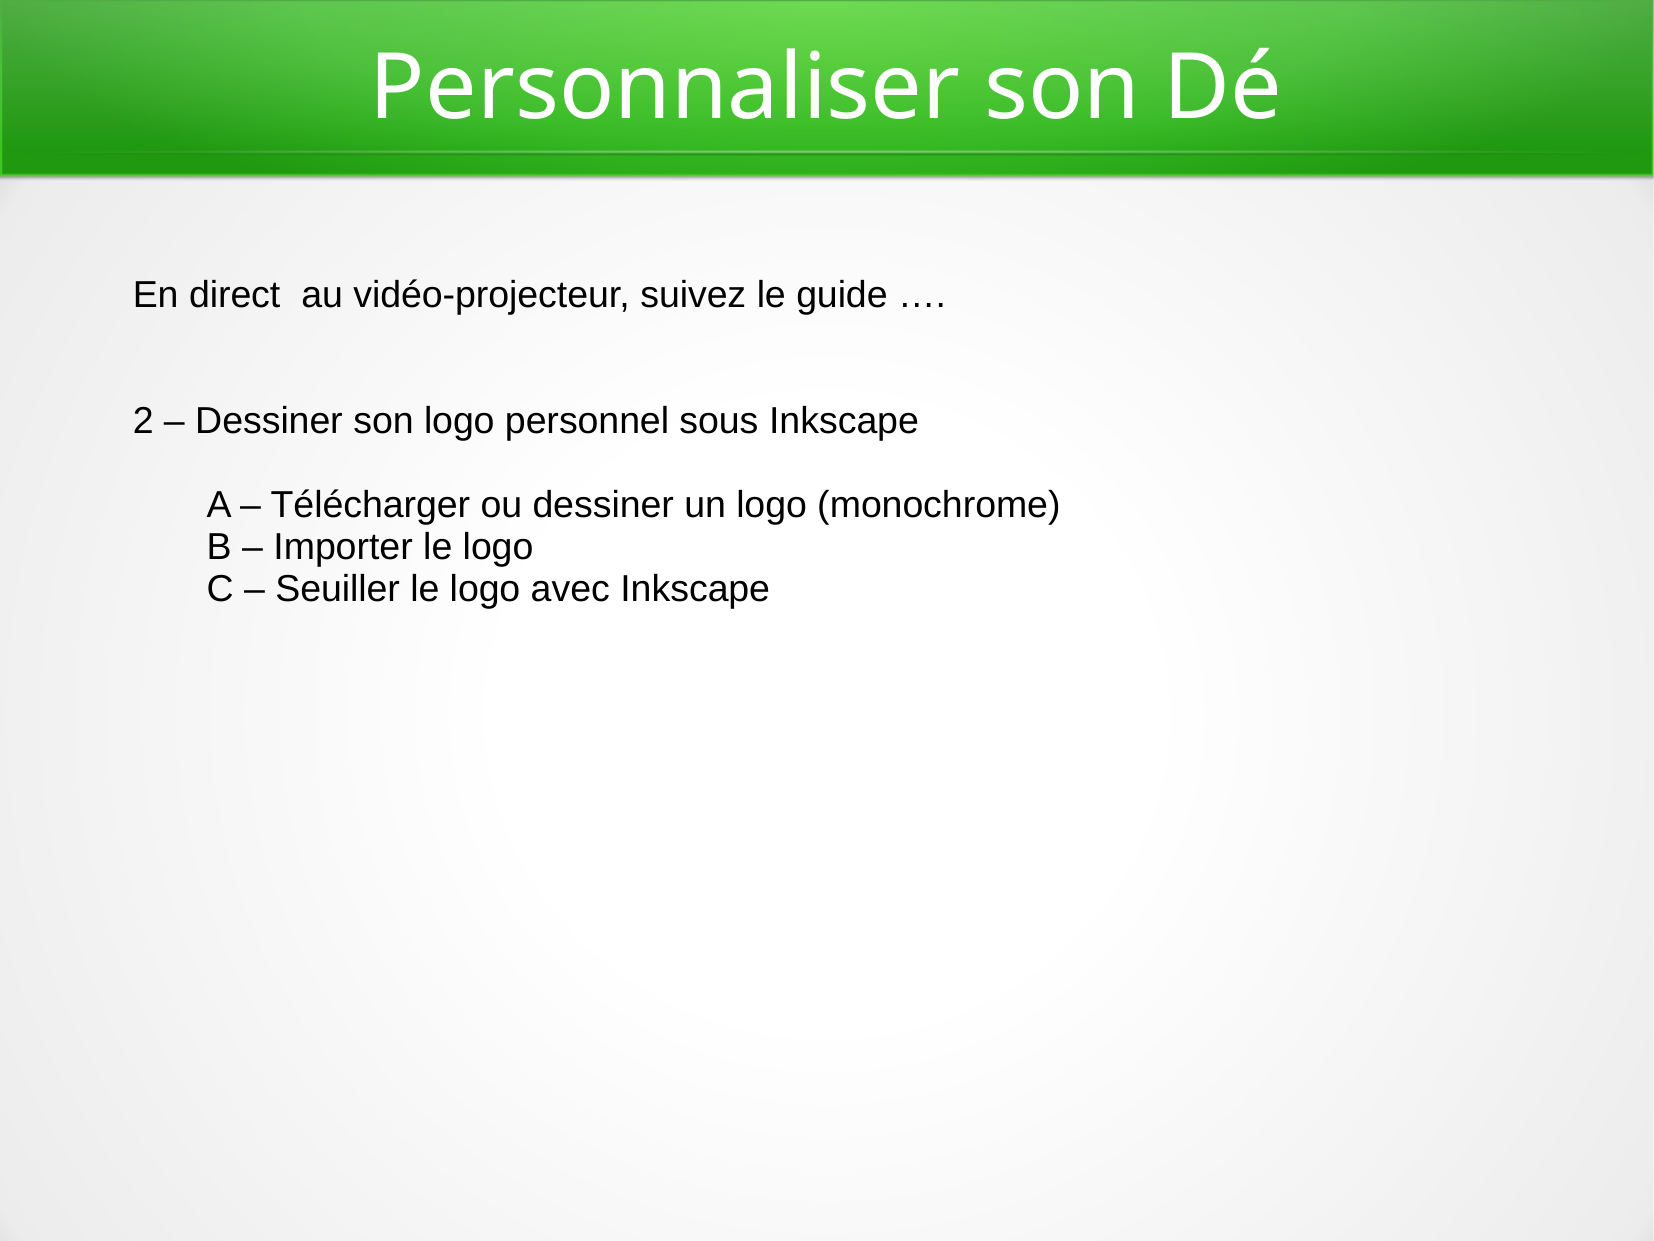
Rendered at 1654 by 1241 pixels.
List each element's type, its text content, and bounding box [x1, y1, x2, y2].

title Personnaliser son Dé [82, 11, 1571, 154]
text_box En direct au vidéo-projecteur, suivez le guide …. 2 – Dessiner son logo personnel sous Inkscape A – Télécharger ou dessiner un logo (monochrome) B – Importer le logo C – Seuiller le logo avec Inkscape [118, 265, 1329, 953]
picture [0, 0, 1654, 1241]
